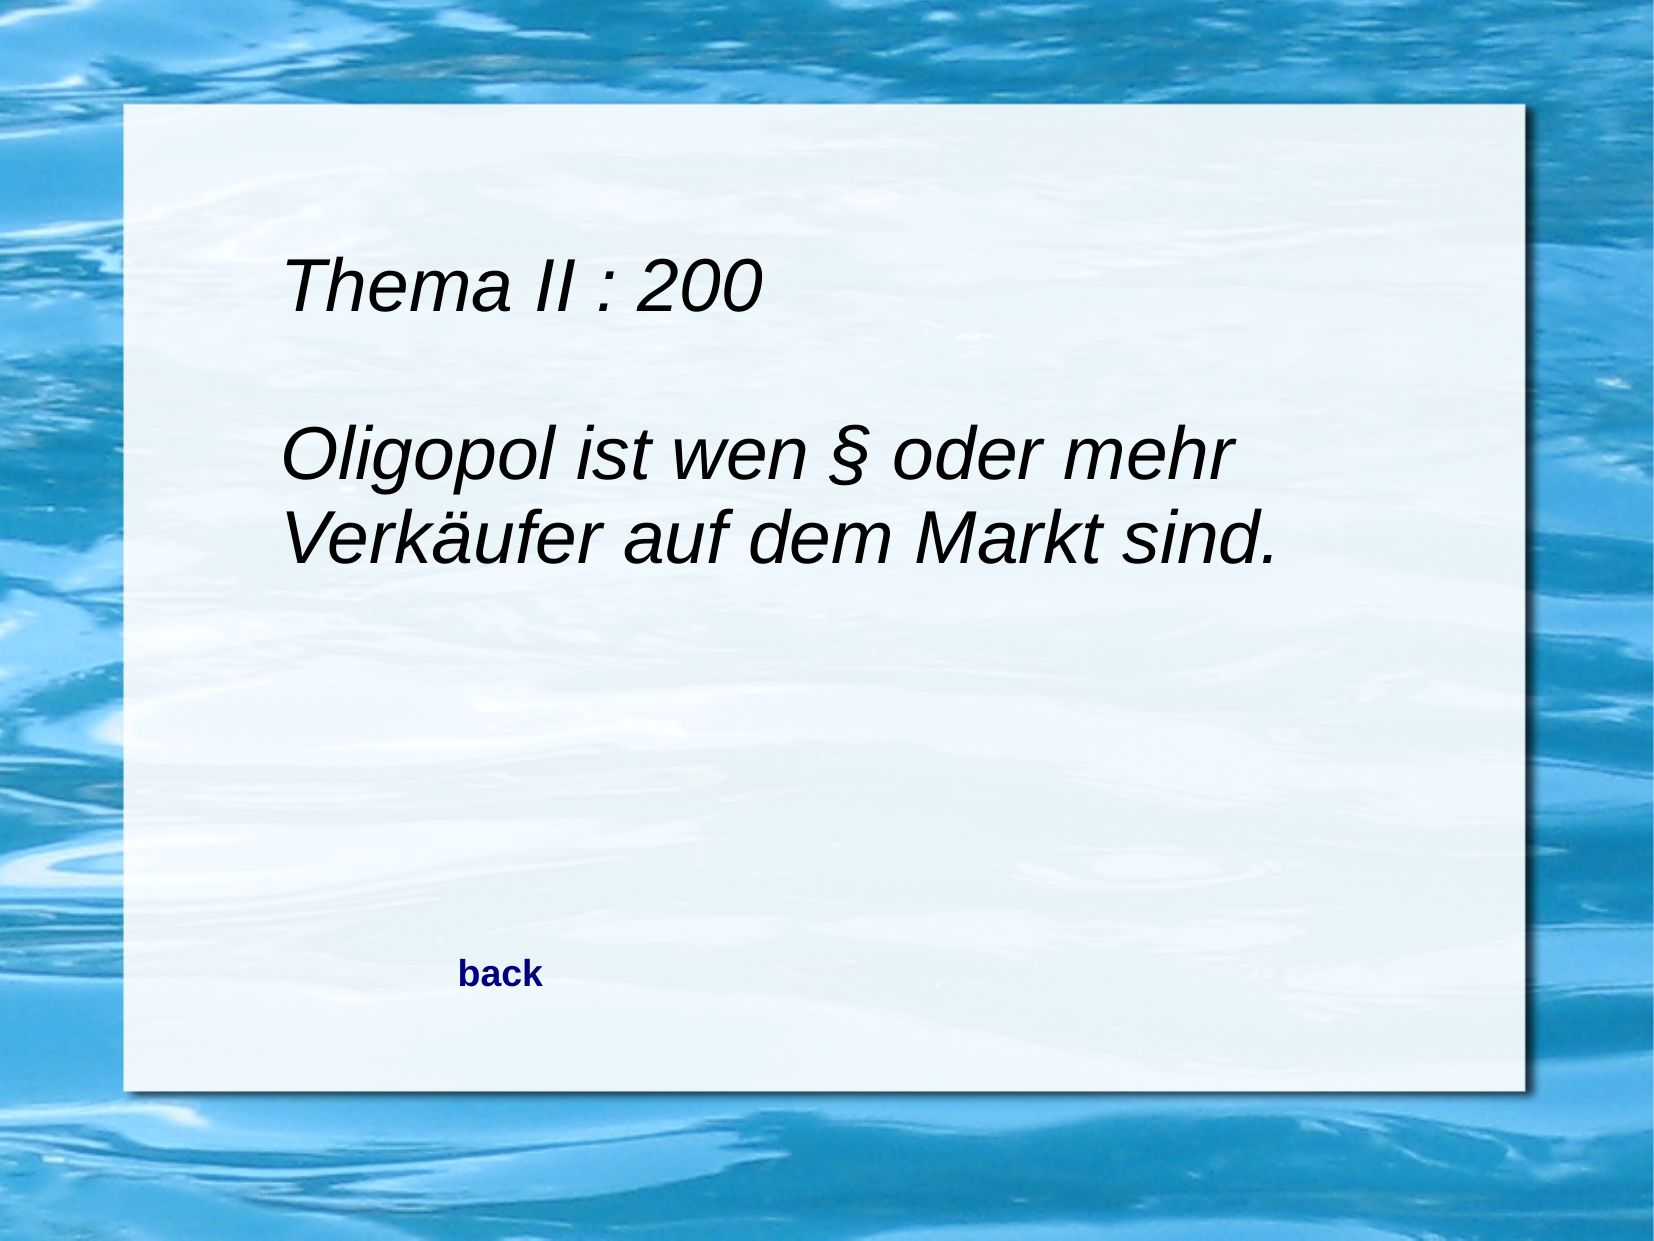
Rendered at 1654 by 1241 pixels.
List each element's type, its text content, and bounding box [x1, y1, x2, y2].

text_box back [442, 944, 621, 1003]
text_box Thema II : 200 Oligopol ist wen § oder mehr Verkäufer auf dem Markt sind. [265, 236, 1418, 587]
picture [0, 0, 1654, 1241]
